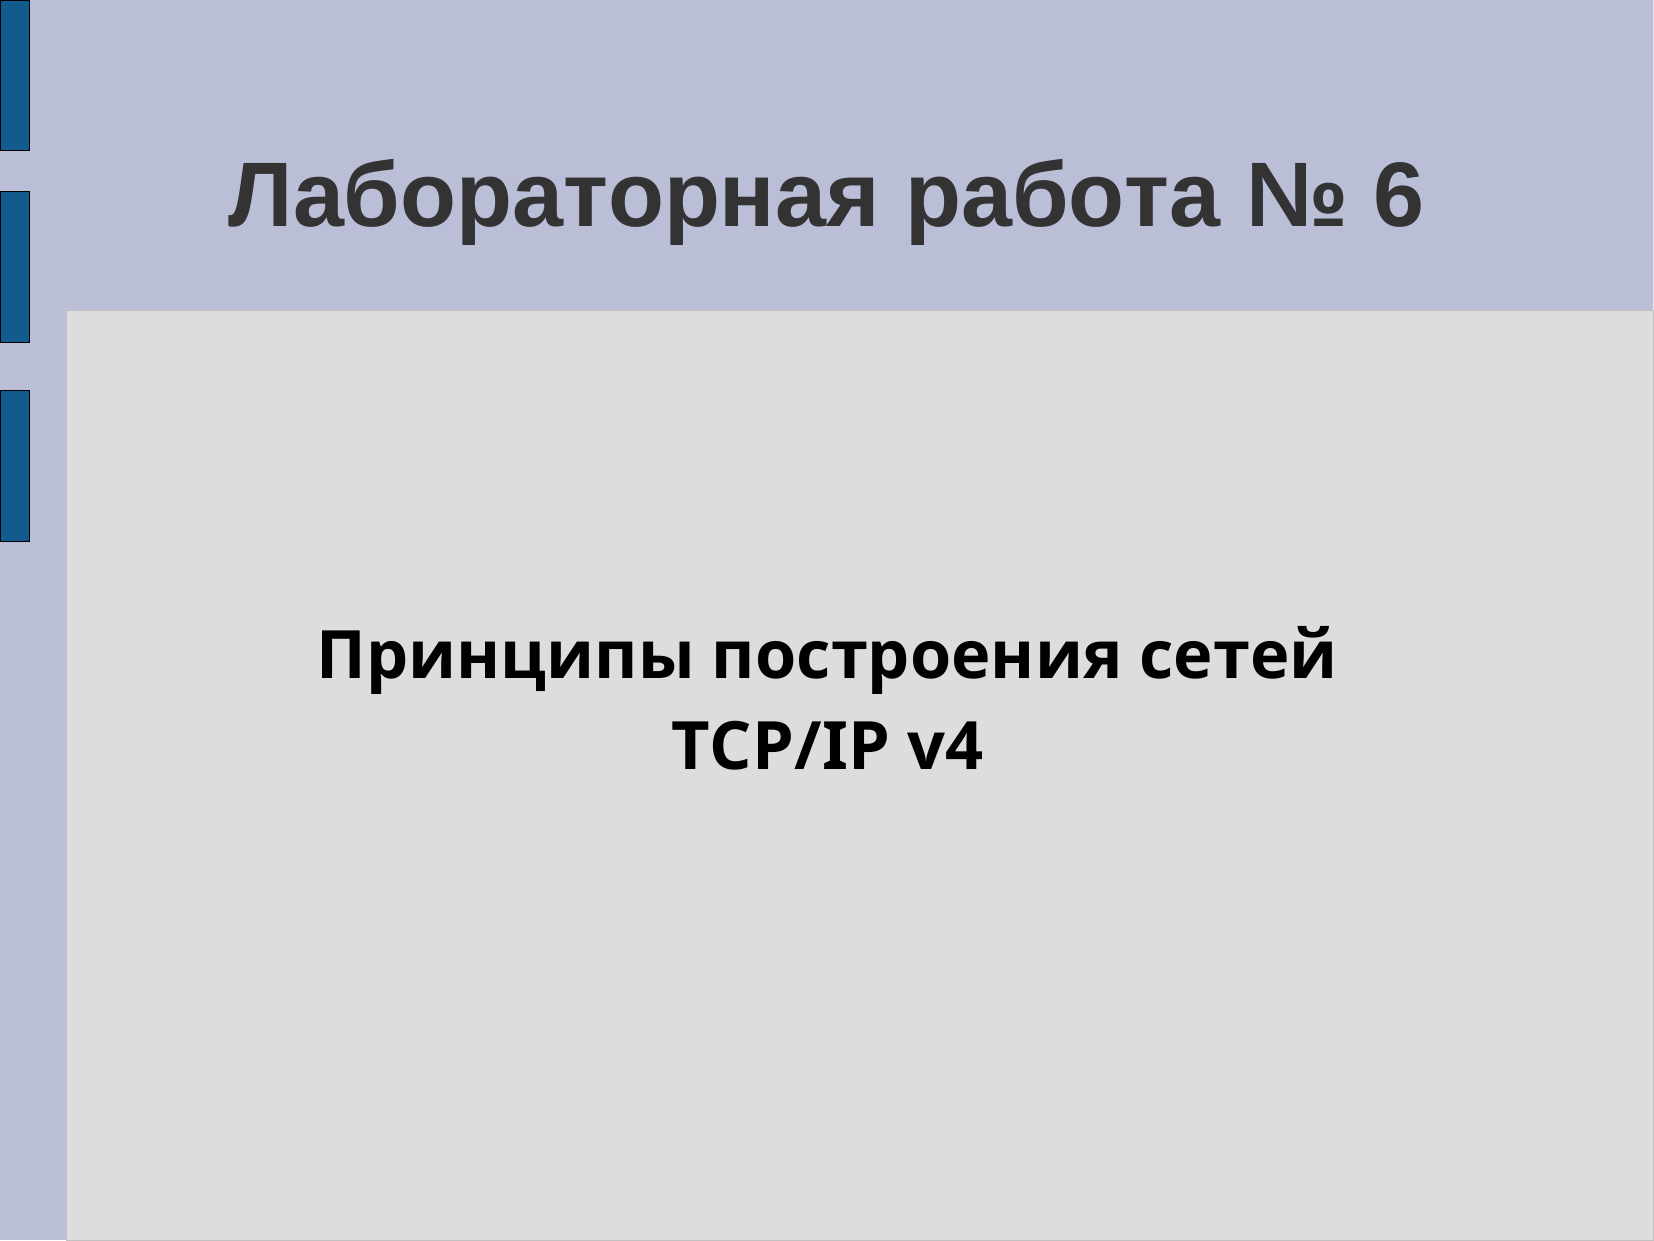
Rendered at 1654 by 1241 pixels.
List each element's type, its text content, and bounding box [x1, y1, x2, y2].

title Лабораторная работа № 6 [121, 91, 1534, 299]
subtitle Принципы построения сетей TCP/IP v4 [121, 344, 1534, 1127]
